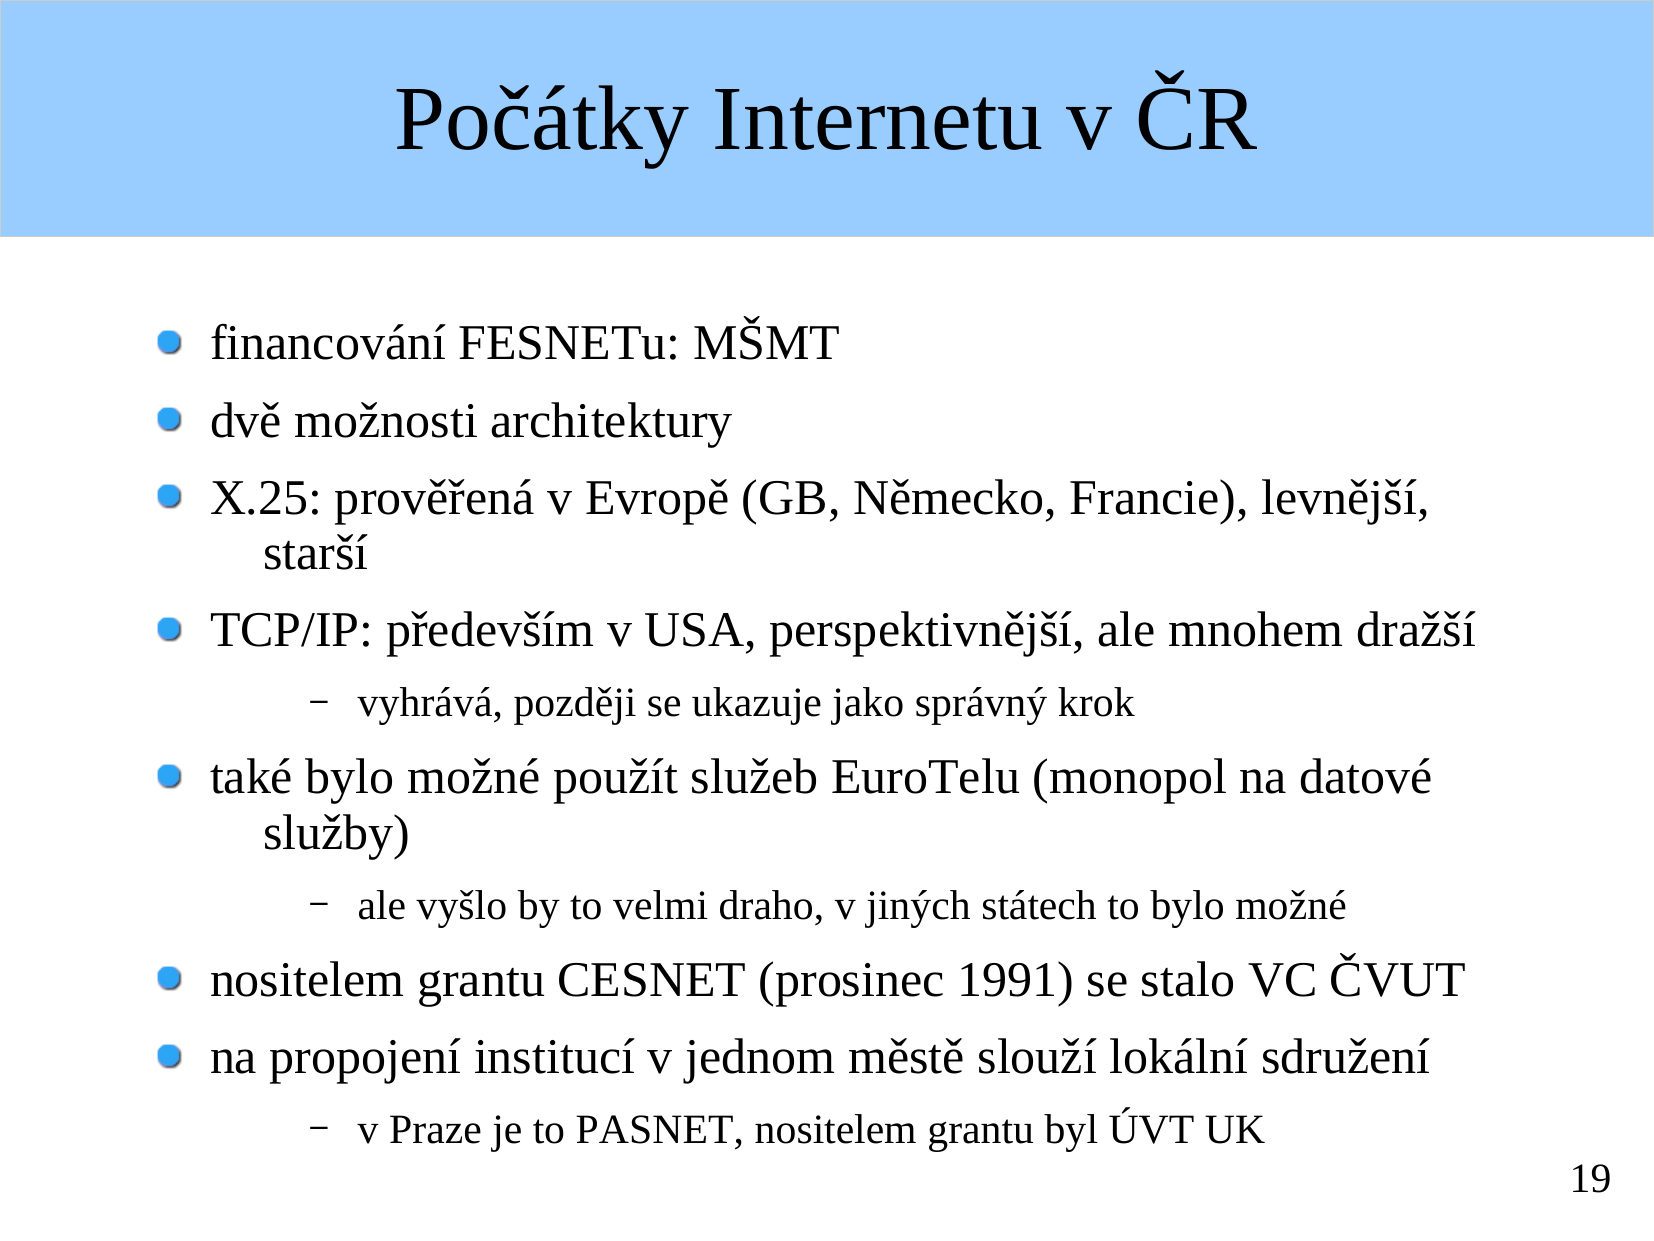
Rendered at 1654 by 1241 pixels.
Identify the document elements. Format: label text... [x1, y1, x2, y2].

list financování FESNETu: MŠMT dvě možnosti architektury X.25: prověřená v Evropě (GB, Německo, Francie), levnější, starší TCP/IP: především v USA, perspektivnější, ale mnohem dražší vyhrává, později se ukazuje jako správný krok také bylo možné použít služeb EuroTelu (monopol na datové služby) ale vyšlo by to velmi draho, v jiných státech to bylo možné nositelem grantu CESNET (prosinec 1991) se stalo VC ČVUT na propojení institucí v jednom městě slouží lokální sdružení v Praze je to PASNET, nositelem grantu byl ÚVT UK [121, 315, 1534, 1182]
title Počátky Internetu v ČR [0, 0, 1654, 237]
